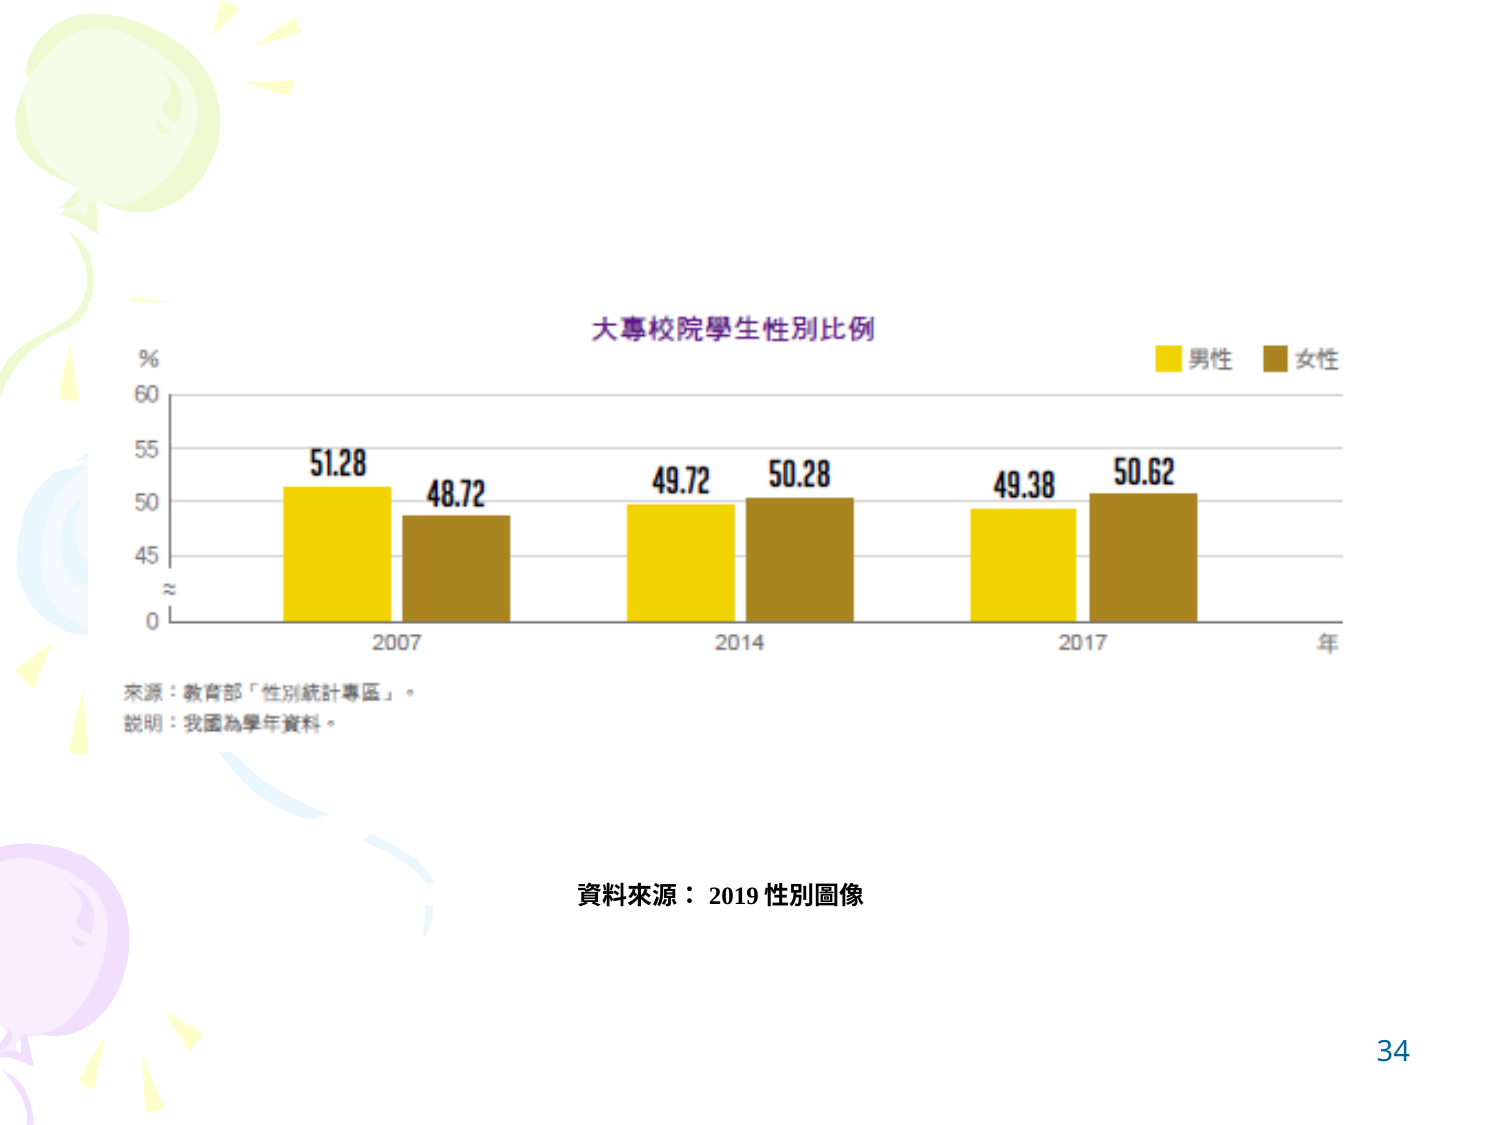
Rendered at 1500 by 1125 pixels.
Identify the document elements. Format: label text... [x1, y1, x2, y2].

text_box <編號> [1074, 1024, 1426, 1100]
picture [88, 302, 1383, 752]
text_box 資料來源：2019性別圖像 [366, 872, 1076, 918]
